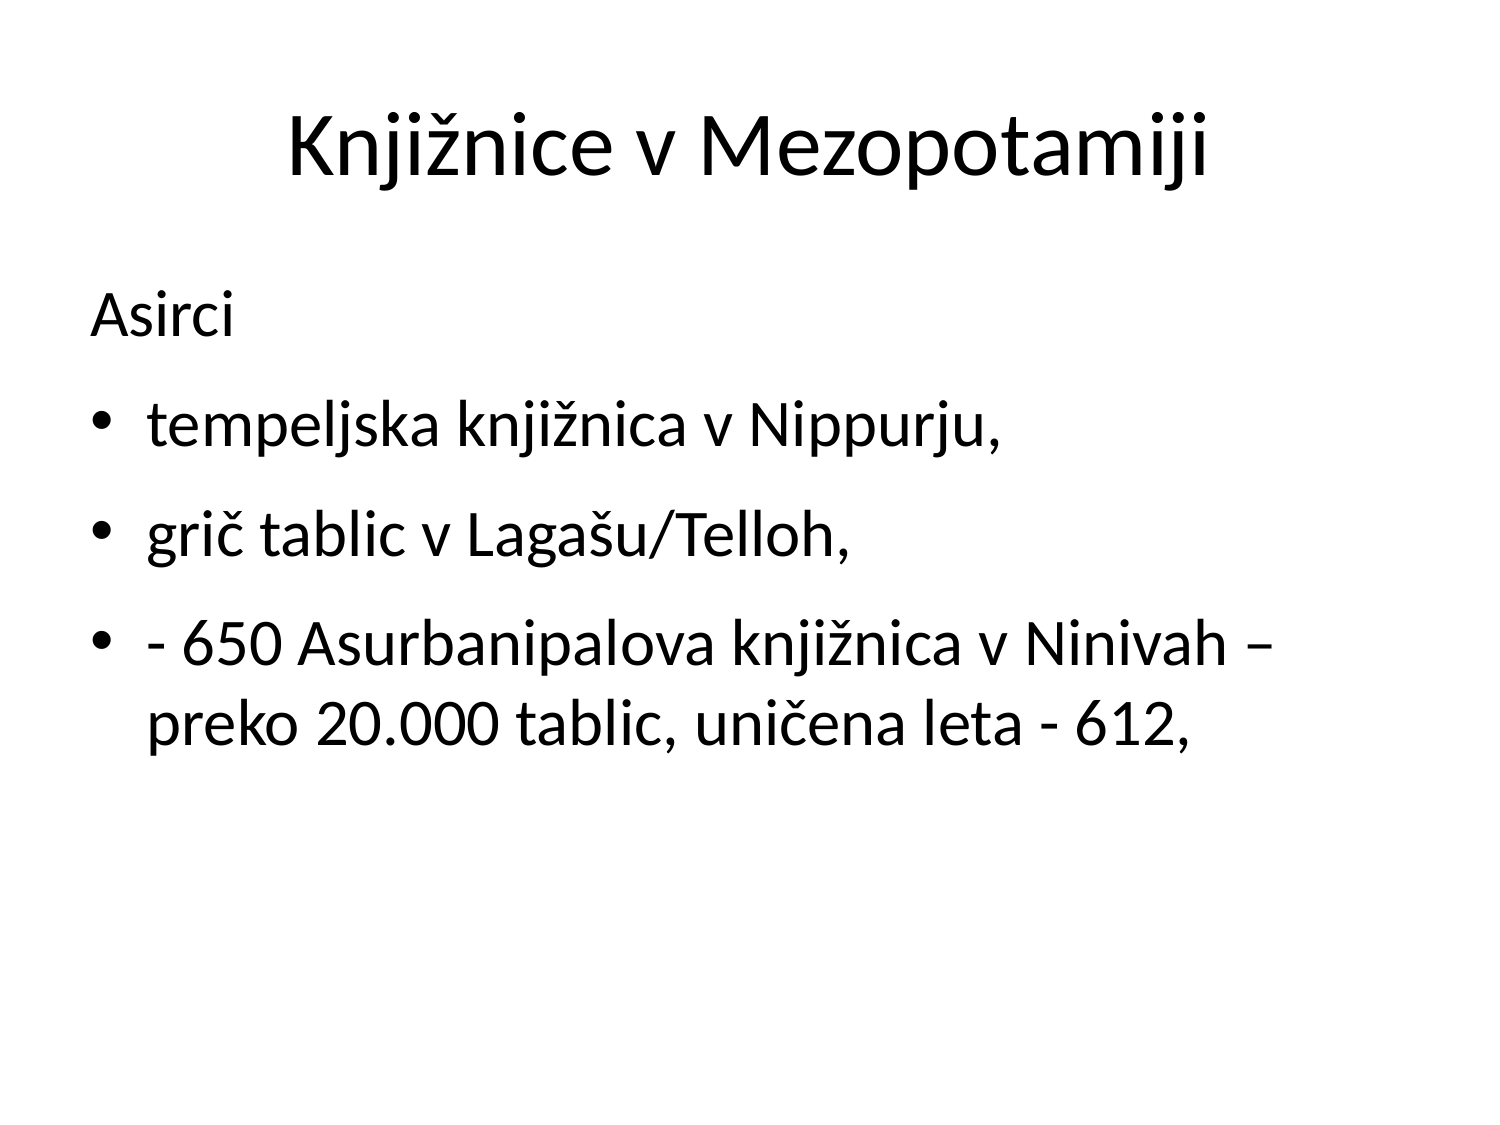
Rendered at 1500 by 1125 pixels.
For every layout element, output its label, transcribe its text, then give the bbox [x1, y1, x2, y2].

list Asirci tempeljska knjižnica v Nippurju, grič tablic v Lagašu/Telloh, - 650 Asurbanipalova knjižnica v Ninivah – preko 20.000 tablic, uničena leta - 612, [75, 262, 1425, 1005]
title Knjižnice v Mezopotamiji [75, 45, 1425, 233]
